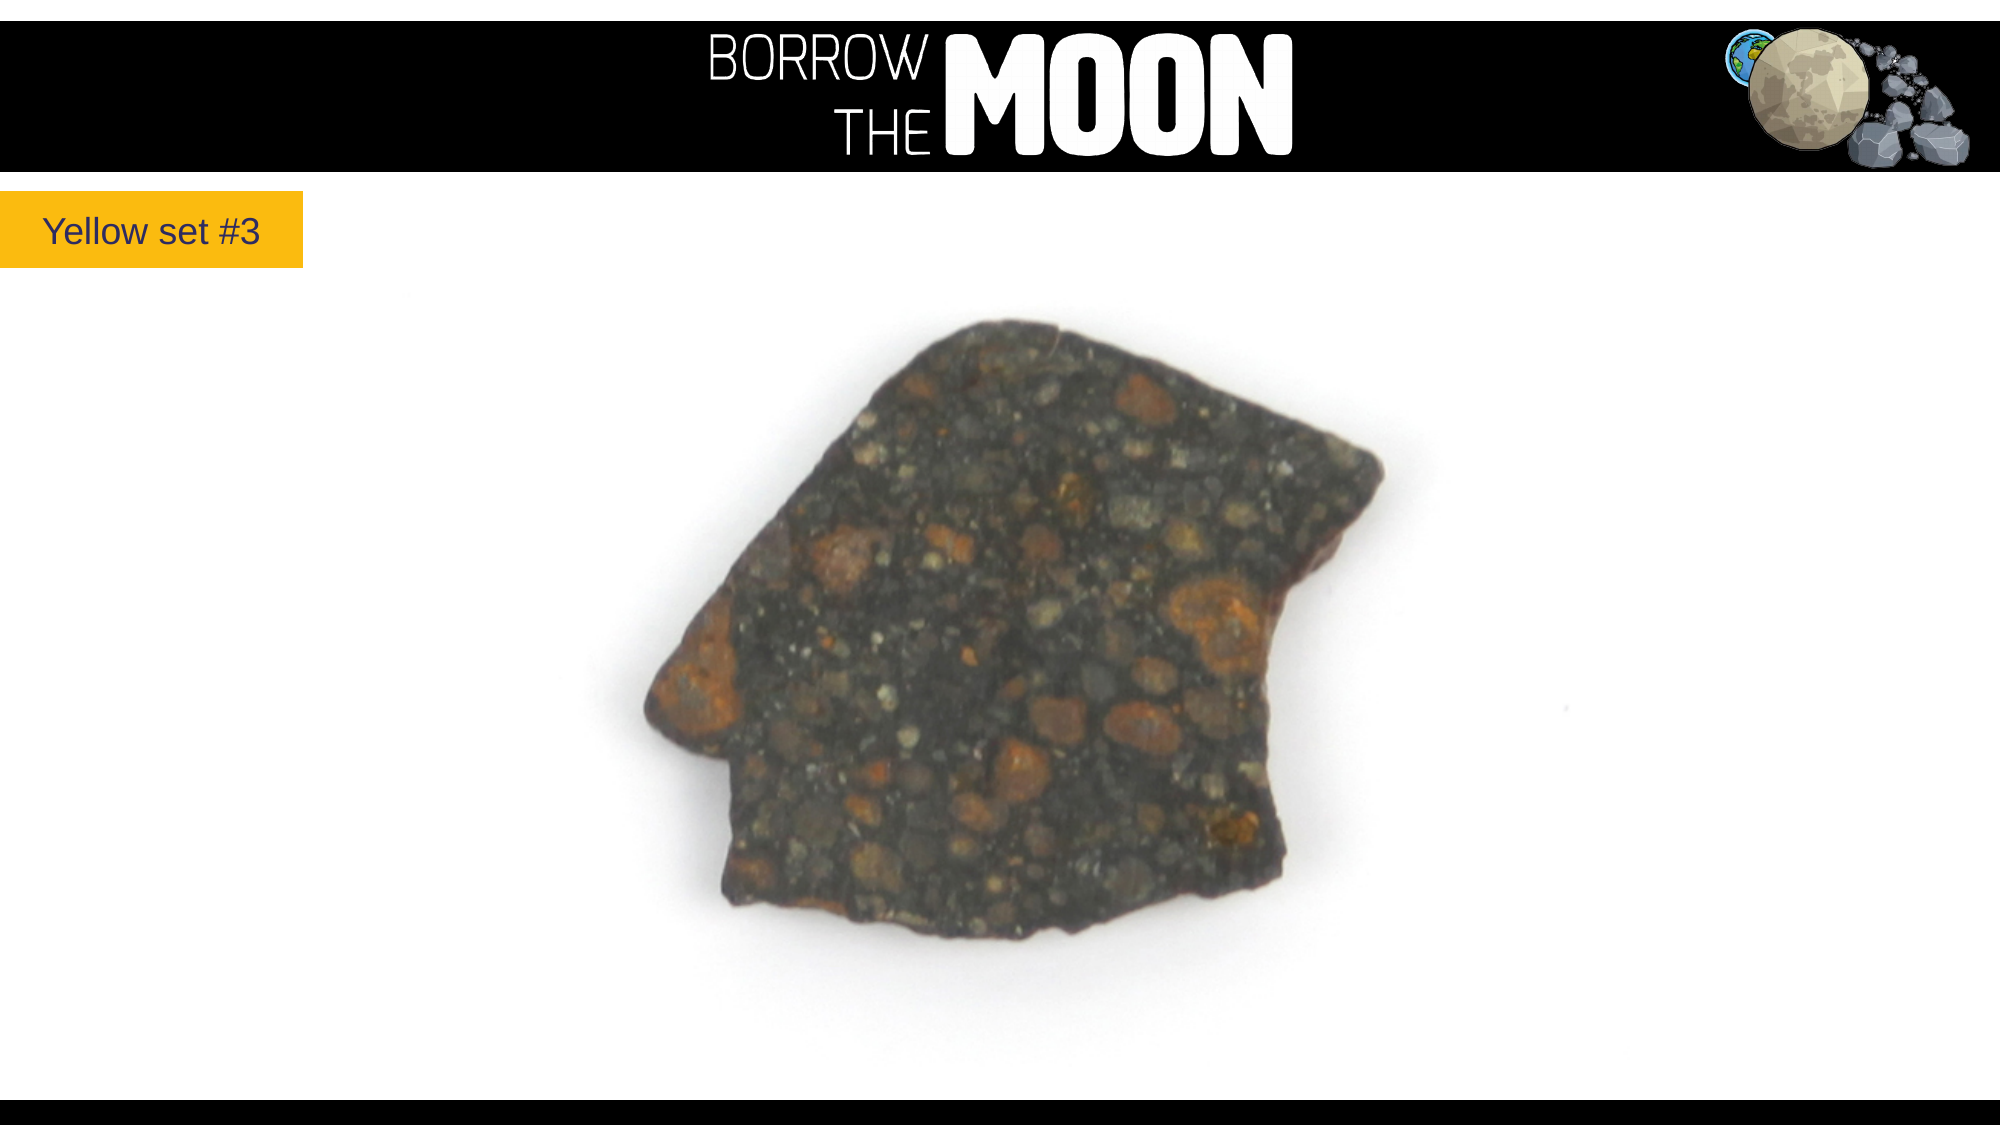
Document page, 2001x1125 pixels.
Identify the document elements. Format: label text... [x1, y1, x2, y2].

text_box Yellow set #3 [0, 191, 303, 268]
picture [351, 201, 1649, 1067]
